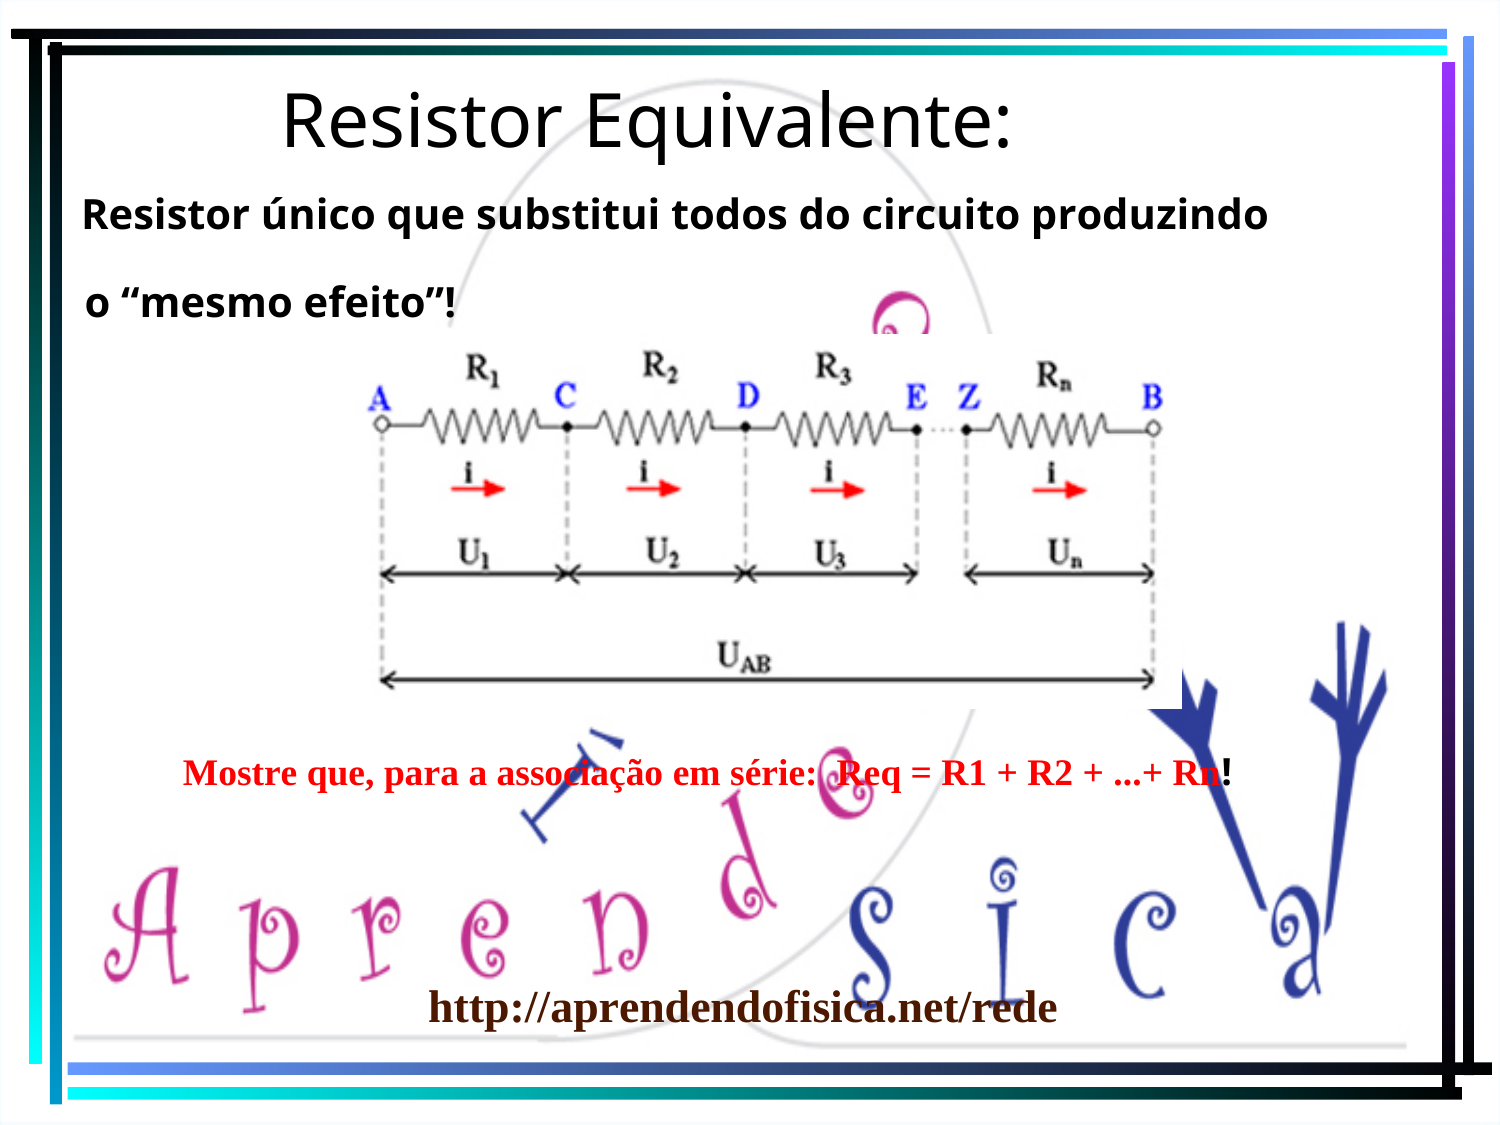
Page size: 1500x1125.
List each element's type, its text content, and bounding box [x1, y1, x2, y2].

text_box http://aprendendofisica.net/rede [413, 974, 1073, 1041]
text_box Resistor único que substitui todos do circuito produzindo o “mesmo efeito”! [59, 177, 1285, 338]
title Resistor Equivalente: [265, 59, 1296, 162]
picture [0, 0, 1500, 1125]
text_box Mostre que, para a associação em série: Req = R1 + R2 + ...+ Rn! [158, 738, 1248, 805]
